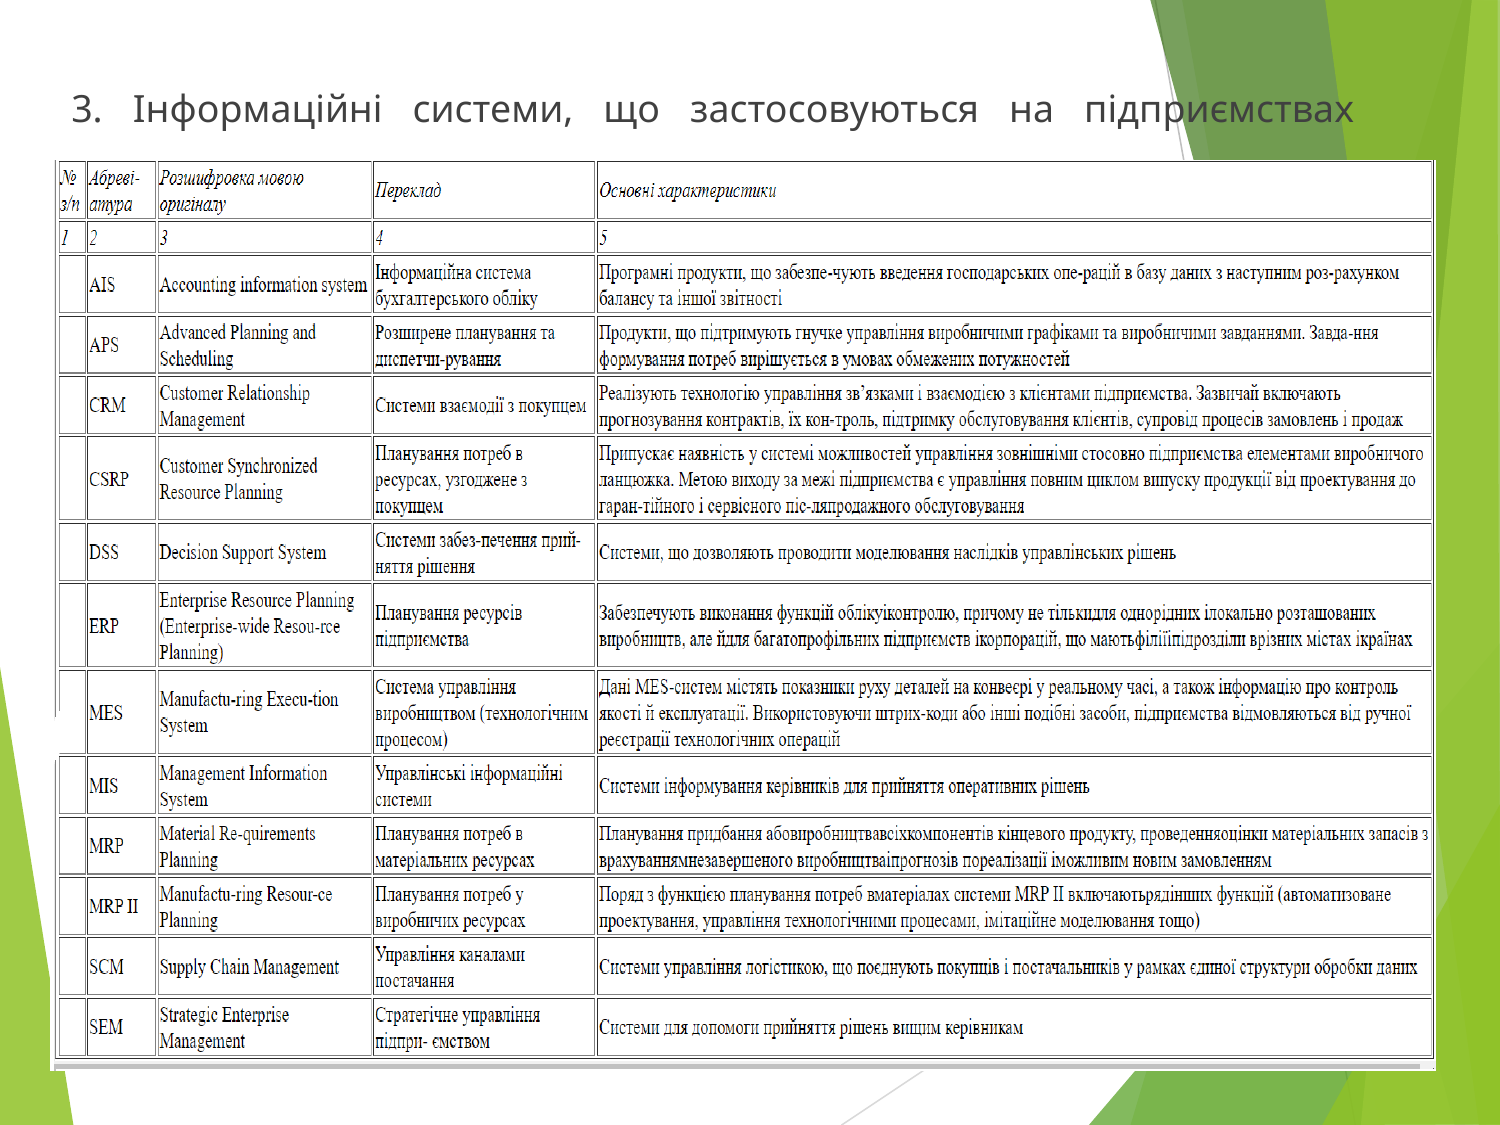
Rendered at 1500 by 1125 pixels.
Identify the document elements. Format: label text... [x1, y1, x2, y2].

list 3. Інформаційні системи, що застосовуються на підприємствах розвинутих країн [0, 54, 1371, 1005]
picture [50, 160, 1436, 1071]
